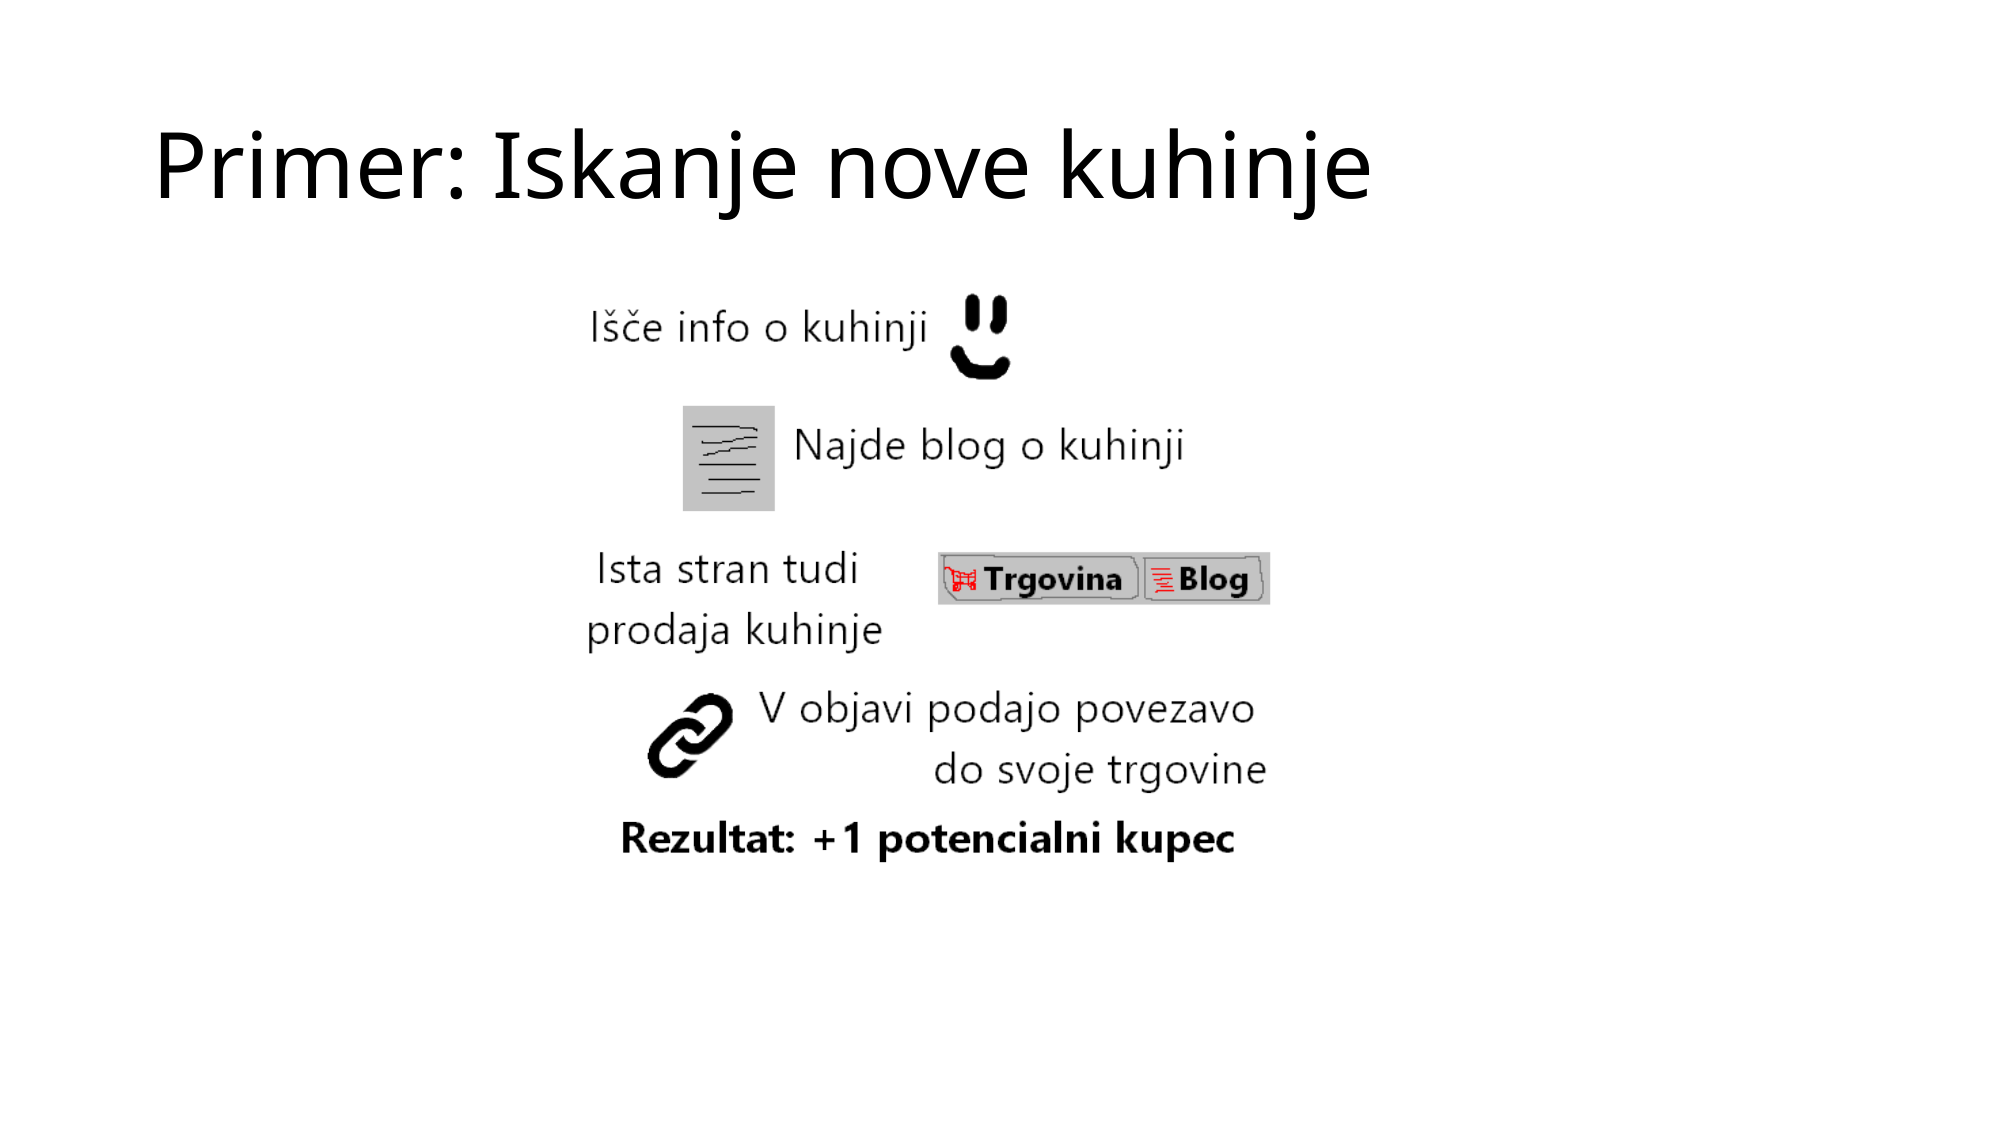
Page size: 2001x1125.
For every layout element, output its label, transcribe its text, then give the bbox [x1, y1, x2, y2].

picture [577, 277, 1272, 971]
title Primer: Iskanje nove kuhinje [137, 59, 1863, 278]
